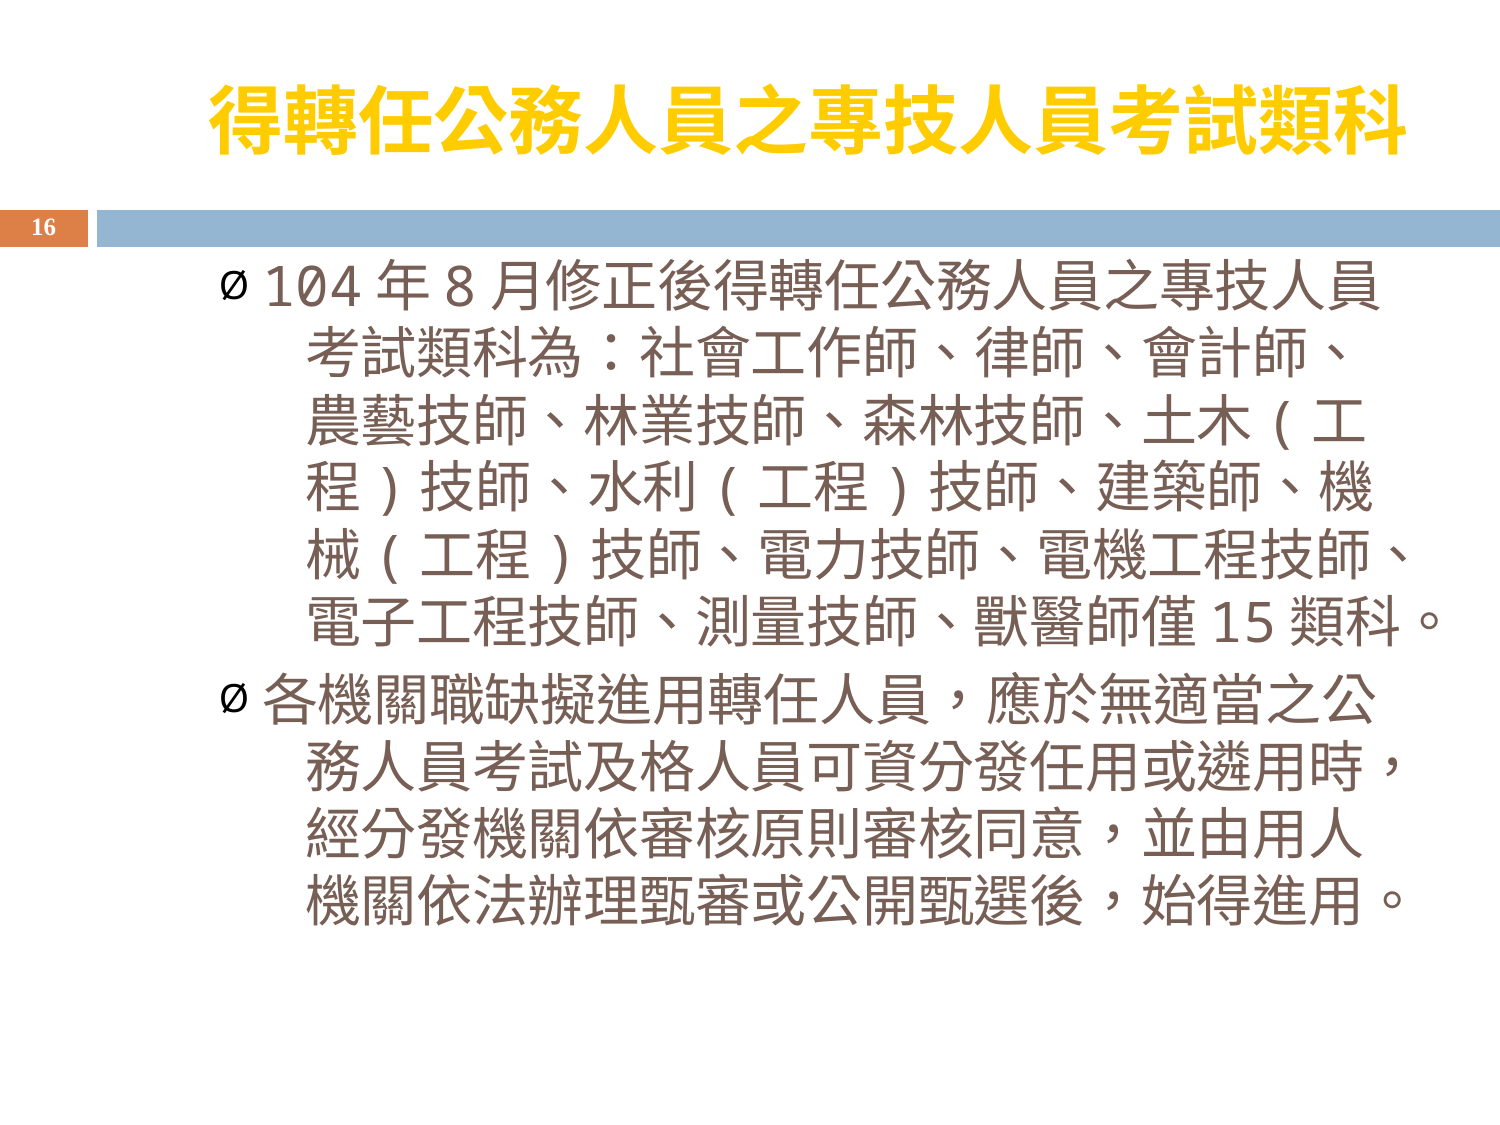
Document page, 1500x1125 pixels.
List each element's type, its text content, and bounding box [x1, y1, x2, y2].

title 得轉任公務人員之專技人員考試類科 [100, 37, 1438, 201]
text_box 15 [0, 208, 88, 249]
list 104年8月修正後得轉任公務人員之專技人員考試類科為：社會工作師、律師、會計師、農藝技師、林業技師、森林技師、土木(工程)技師、水利(工程)技師、建築師、機械(工程)技師、電力技師、電機工程技師、電子工程技師、測量技師、獸醫師僅15類科。 各機關職缺擬進用轉任人員，應於無適當之公務人員考試及格人員可資分發任用或遴用時，經分發機關依審核原則審核同意，並由用人機關依法辦理甄審或公開甄選後，始得進用。 [88, 243, 1427, 982]
